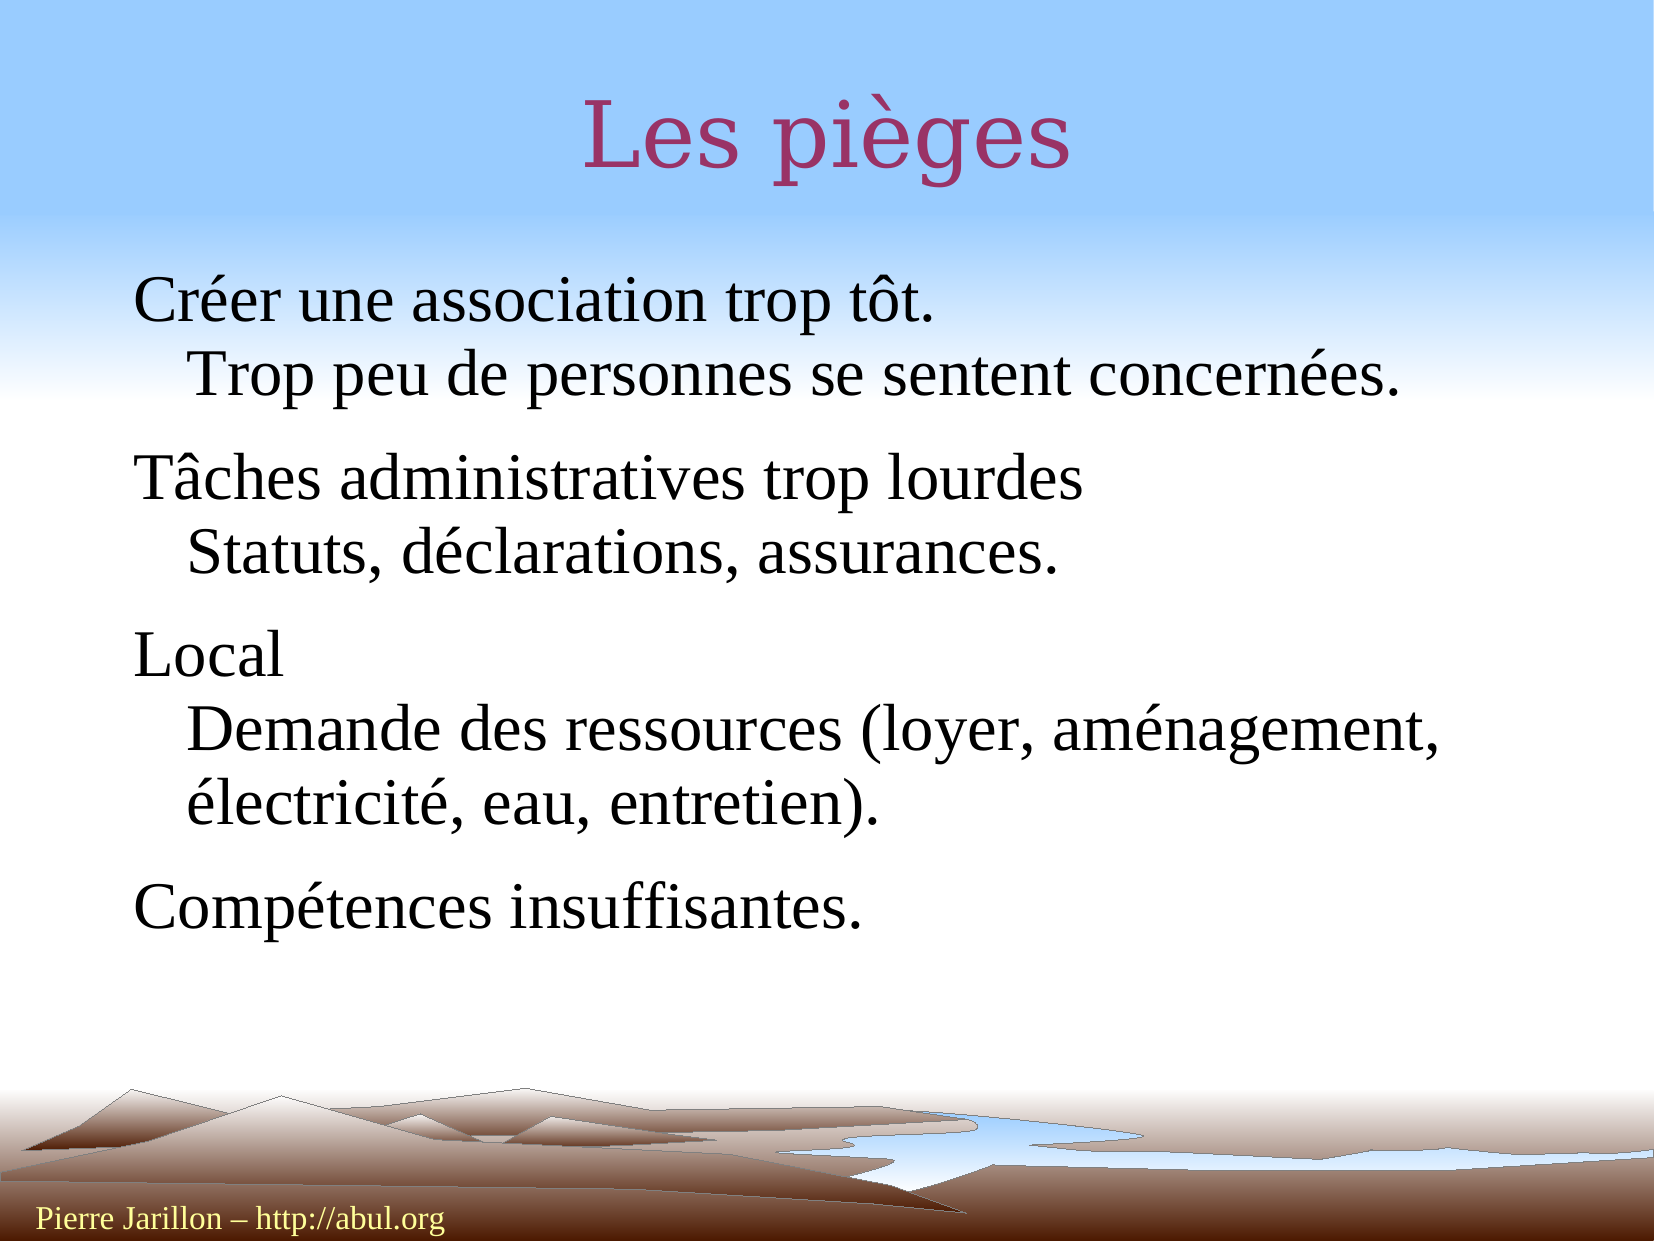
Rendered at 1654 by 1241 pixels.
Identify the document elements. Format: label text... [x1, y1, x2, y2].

title Les pièges [121, 41, 1534, 229]
list Créer une association trop tôt. Trop peu de personnes se sentent concernées. Tâches administratives trop lourdes Statuts, déclarations, assurances. Local Demande des ressources (loyer, aménagement, électricité, eau, entretien). Compétences insuffisantes. [121, 261, 1534, 1101]
